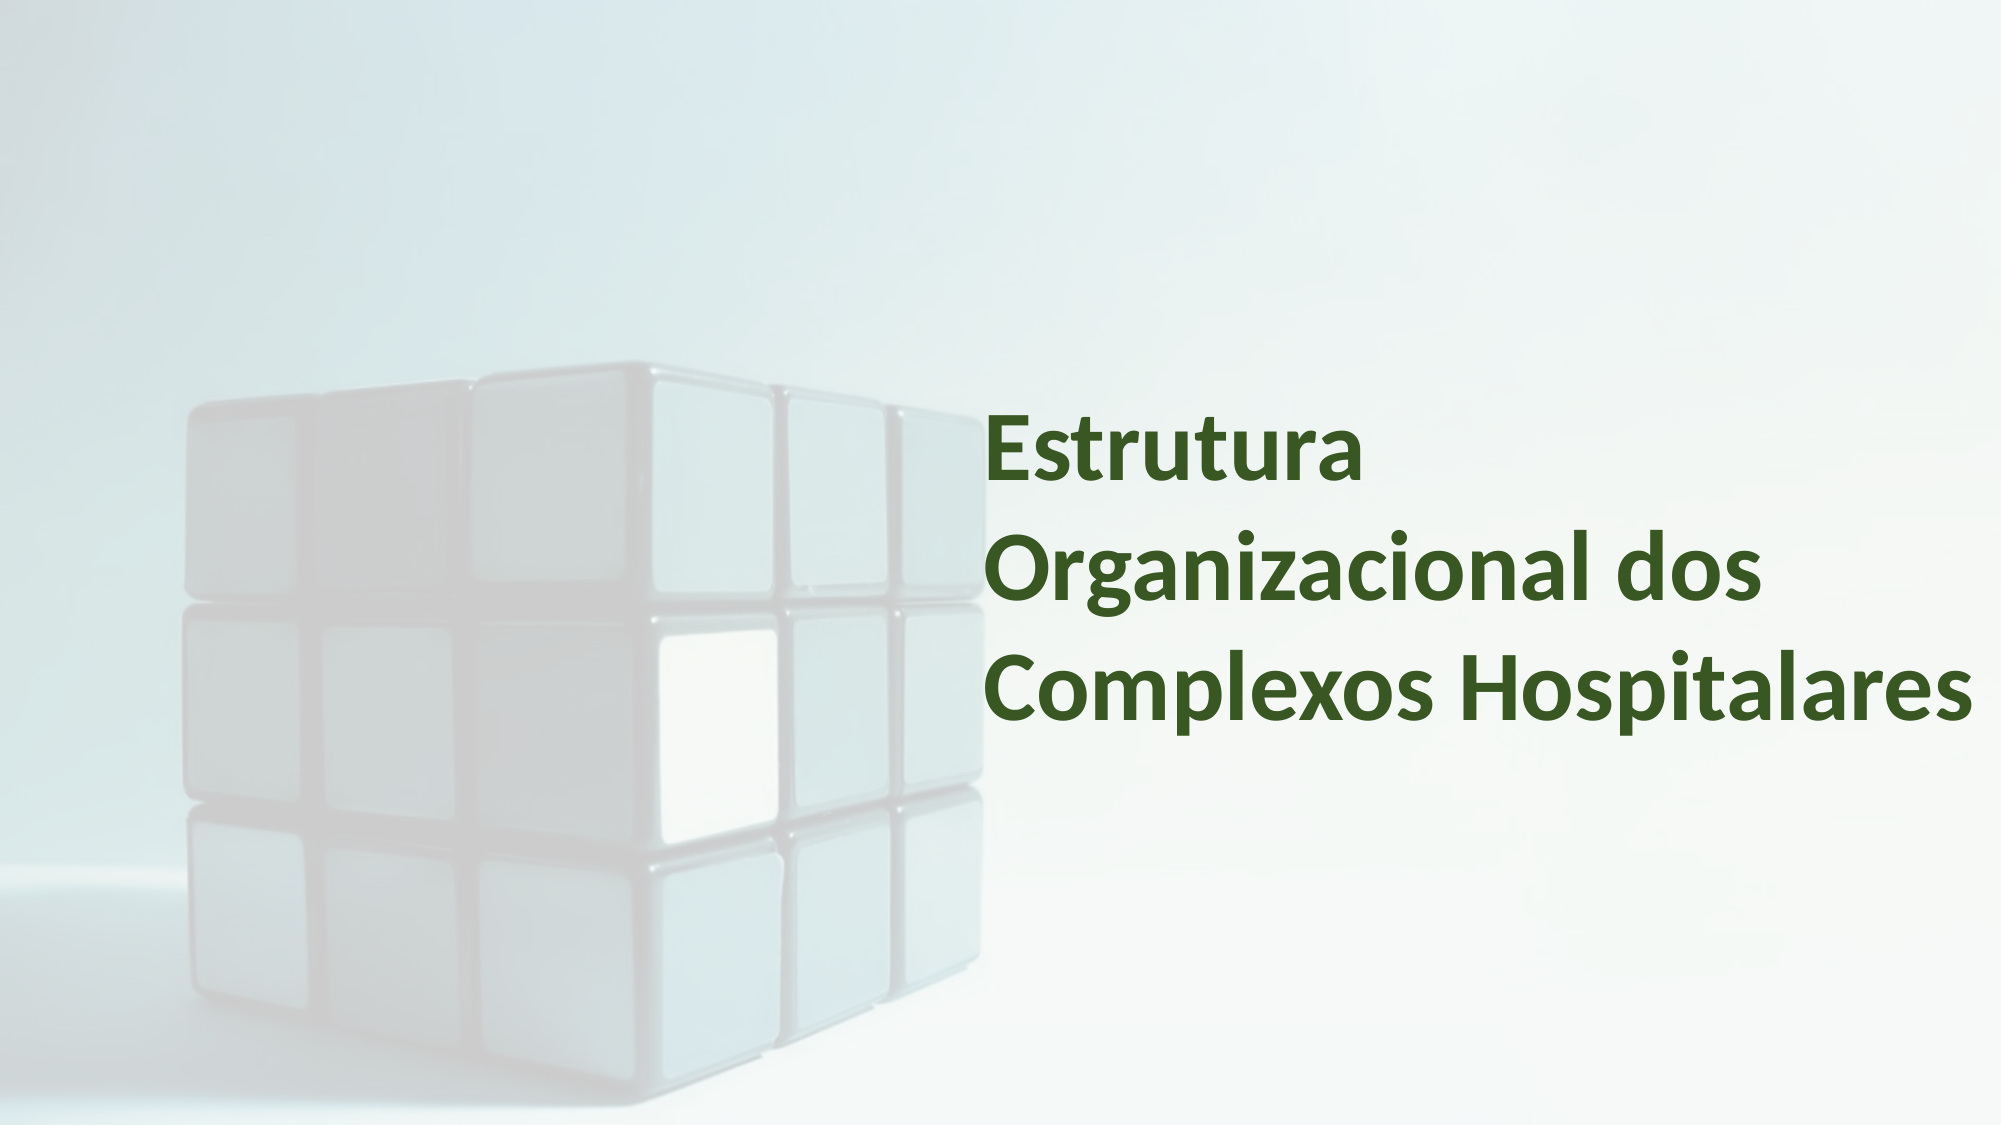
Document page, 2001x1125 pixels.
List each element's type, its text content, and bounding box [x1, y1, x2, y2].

text_box Estrutura Organizacional dos Complexos Hospitalares [968, 373, 2000, 752]
picture [0, 0, 2000, 1125]
